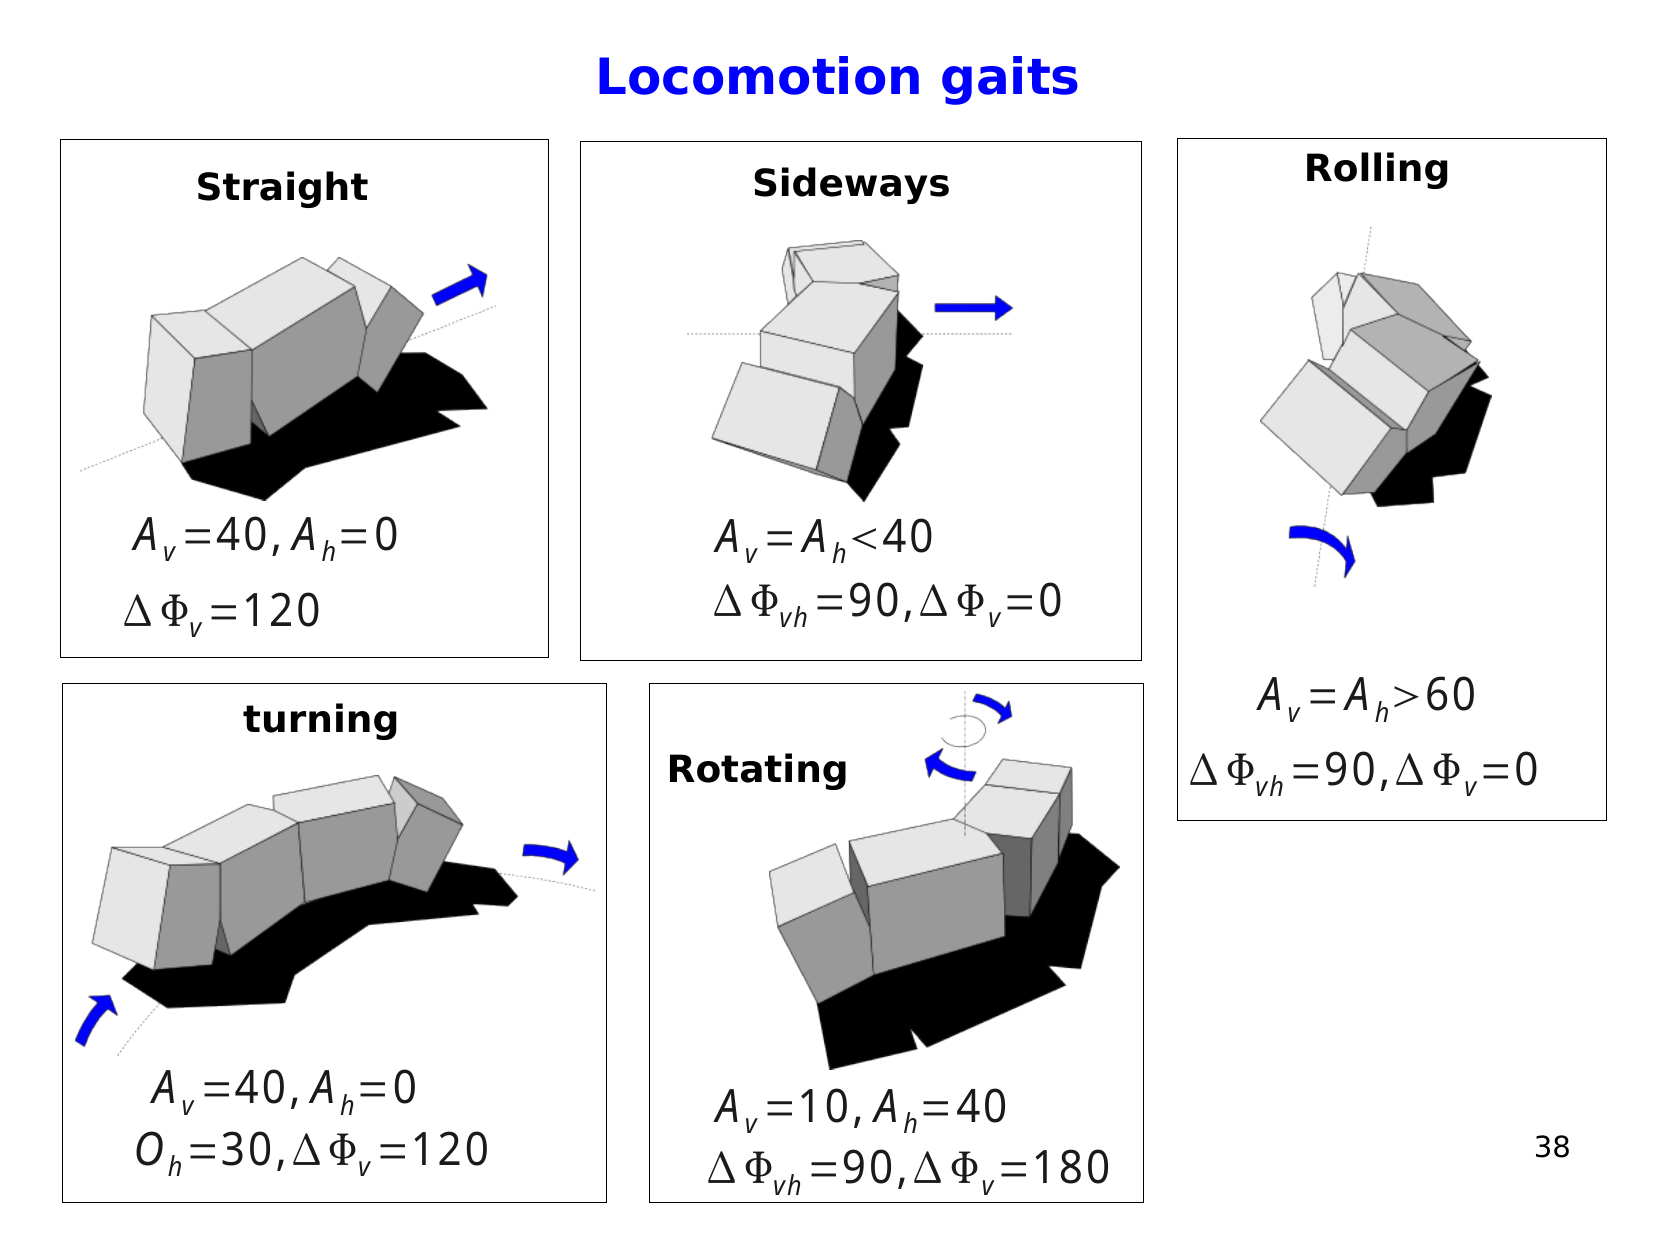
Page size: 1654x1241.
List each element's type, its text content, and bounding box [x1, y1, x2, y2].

chart [123, 1060, 503, 1184]
text_box turning [228, 690, 415, 750]
picture [769, 691, 1120, 1070]
picture [1260, 226, 1492, 587]
text_box Rotating [651, 740, 864, 799]
chart [702, 573, 1077, 635]
text_box Rolling [1289, 139, 1466, 199]
chart [702, 509, 948, 571]
text_box Locomotion gaits [580, 40, 1096, 115]
chart [112, 583, 334, 645]
text_box Sideways [737, 154, 966, 213]
picture [687, 240, 1014, 503]
chart [696, 1078, 1125, 1202]
chart [1245, 667, 1491, 729]
picture [80, 257, 496, 501]
chart [120, 507, 411, 569]
chart [1178, 741, 1553, 804]
text_box Straight [180, 158, 384, 217]
picture [75, 775, 597, 1056]
